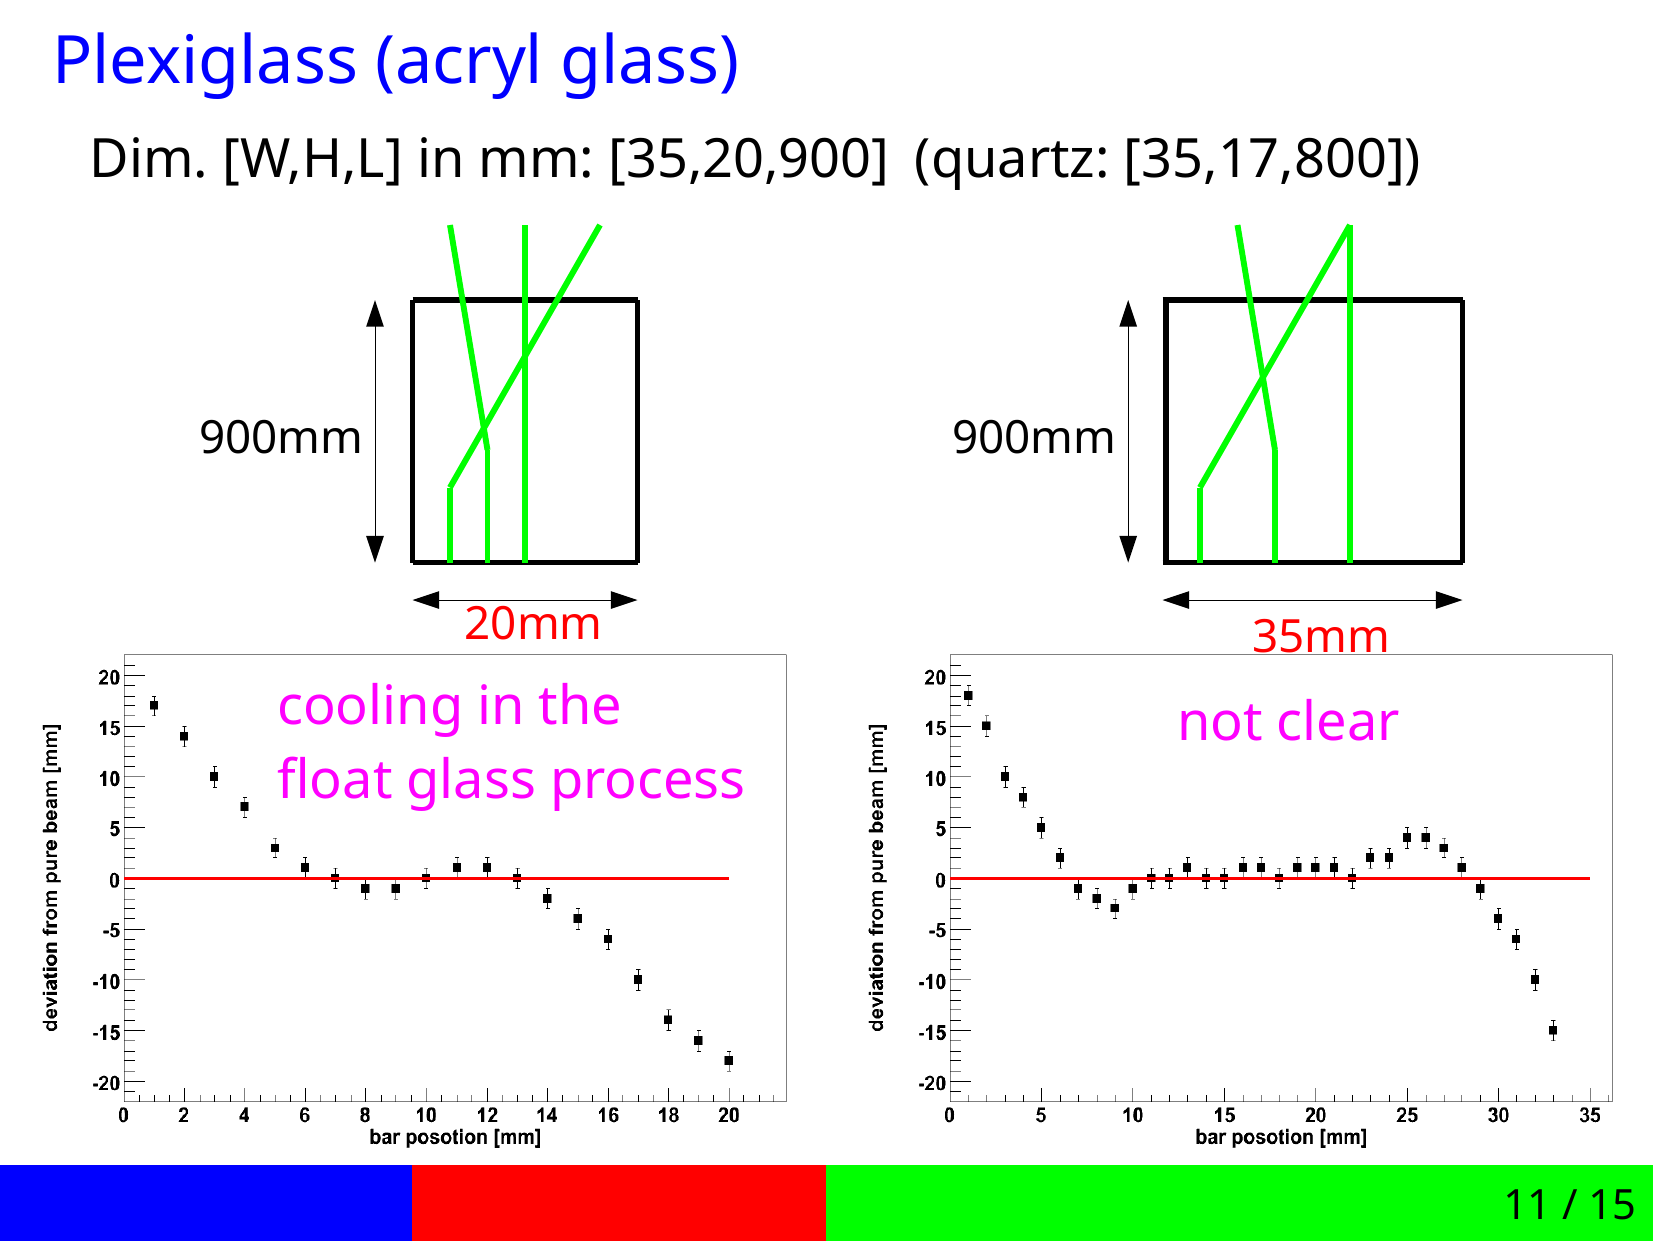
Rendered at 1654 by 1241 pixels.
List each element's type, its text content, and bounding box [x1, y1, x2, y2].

text_box Plexiglass (acryl glass) [37, 4, 901, 113]
text_box 35mm [1237, 596, 1395, 675]
picture [0, 599, 1653, 1157]
text_box 20mm [450, 582, 607, 659]
text_box cooling in the float glass process [262, 659, 768, 826]
text_box not clear [1162, 675, 1418, 774]
text_box 900mm [184, 396, 369, 476]
text_box 900mm [937, 396, 1123, 476]
text_box Dim. [W,H,L] in mm: [35,20,900] (quartz: [35,17,800]) [75, 112, 1536, 203]
text_box 11 / 15 [1488, 1167, 1647, 1241]
text_box [0, 1157, 1653, 1241]
